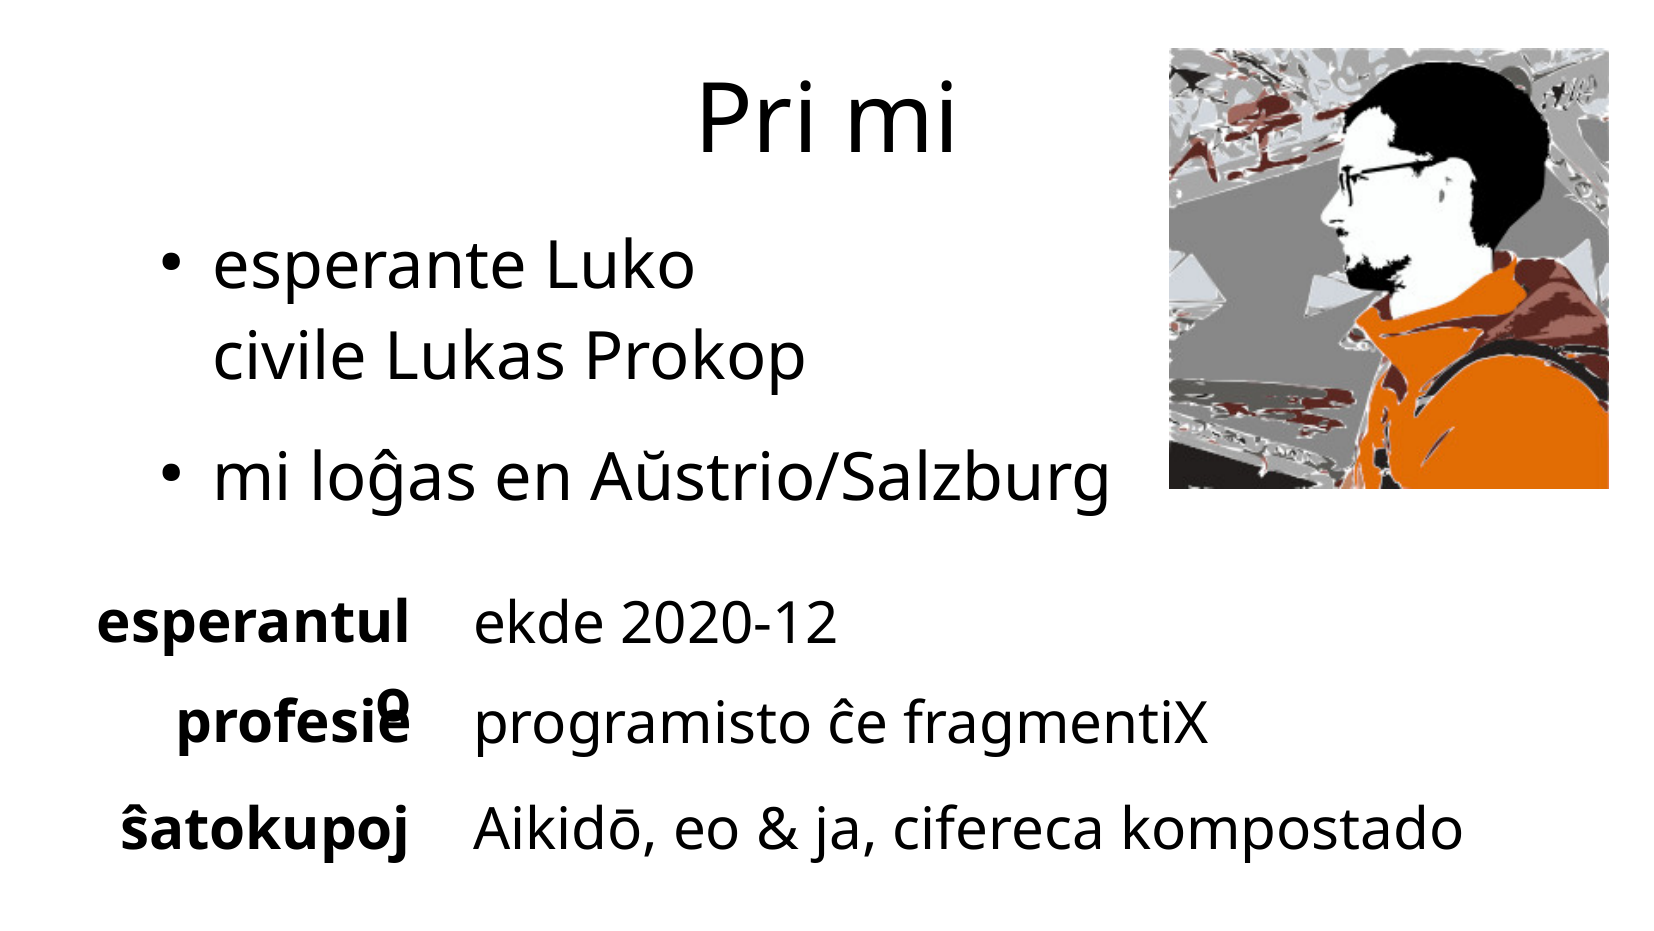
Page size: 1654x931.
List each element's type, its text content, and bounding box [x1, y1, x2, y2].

picture [1169, 48, 1609, 489]
text_box ŝatokupoj [88, 779, 426, 868]
list esperante Luko civile Lukas Prokop mi loĝas en Aŭstrio/Salzburg [141, 217, 1630, 532]
title Pri mi [82, 37, 1571, 193]
text_box Aikidō, eo & ja, cifereca kompostado [458, 780, 1364, 869]
text_box ekde 2020-12 [458, 573, 810, 662]
text_box programisto ĉe fragmentiX [458, 673, 1131, 762]
text_box esperantulo [58, 572, 427, 662]
text_box profesie [112, 673, 427, 762]
